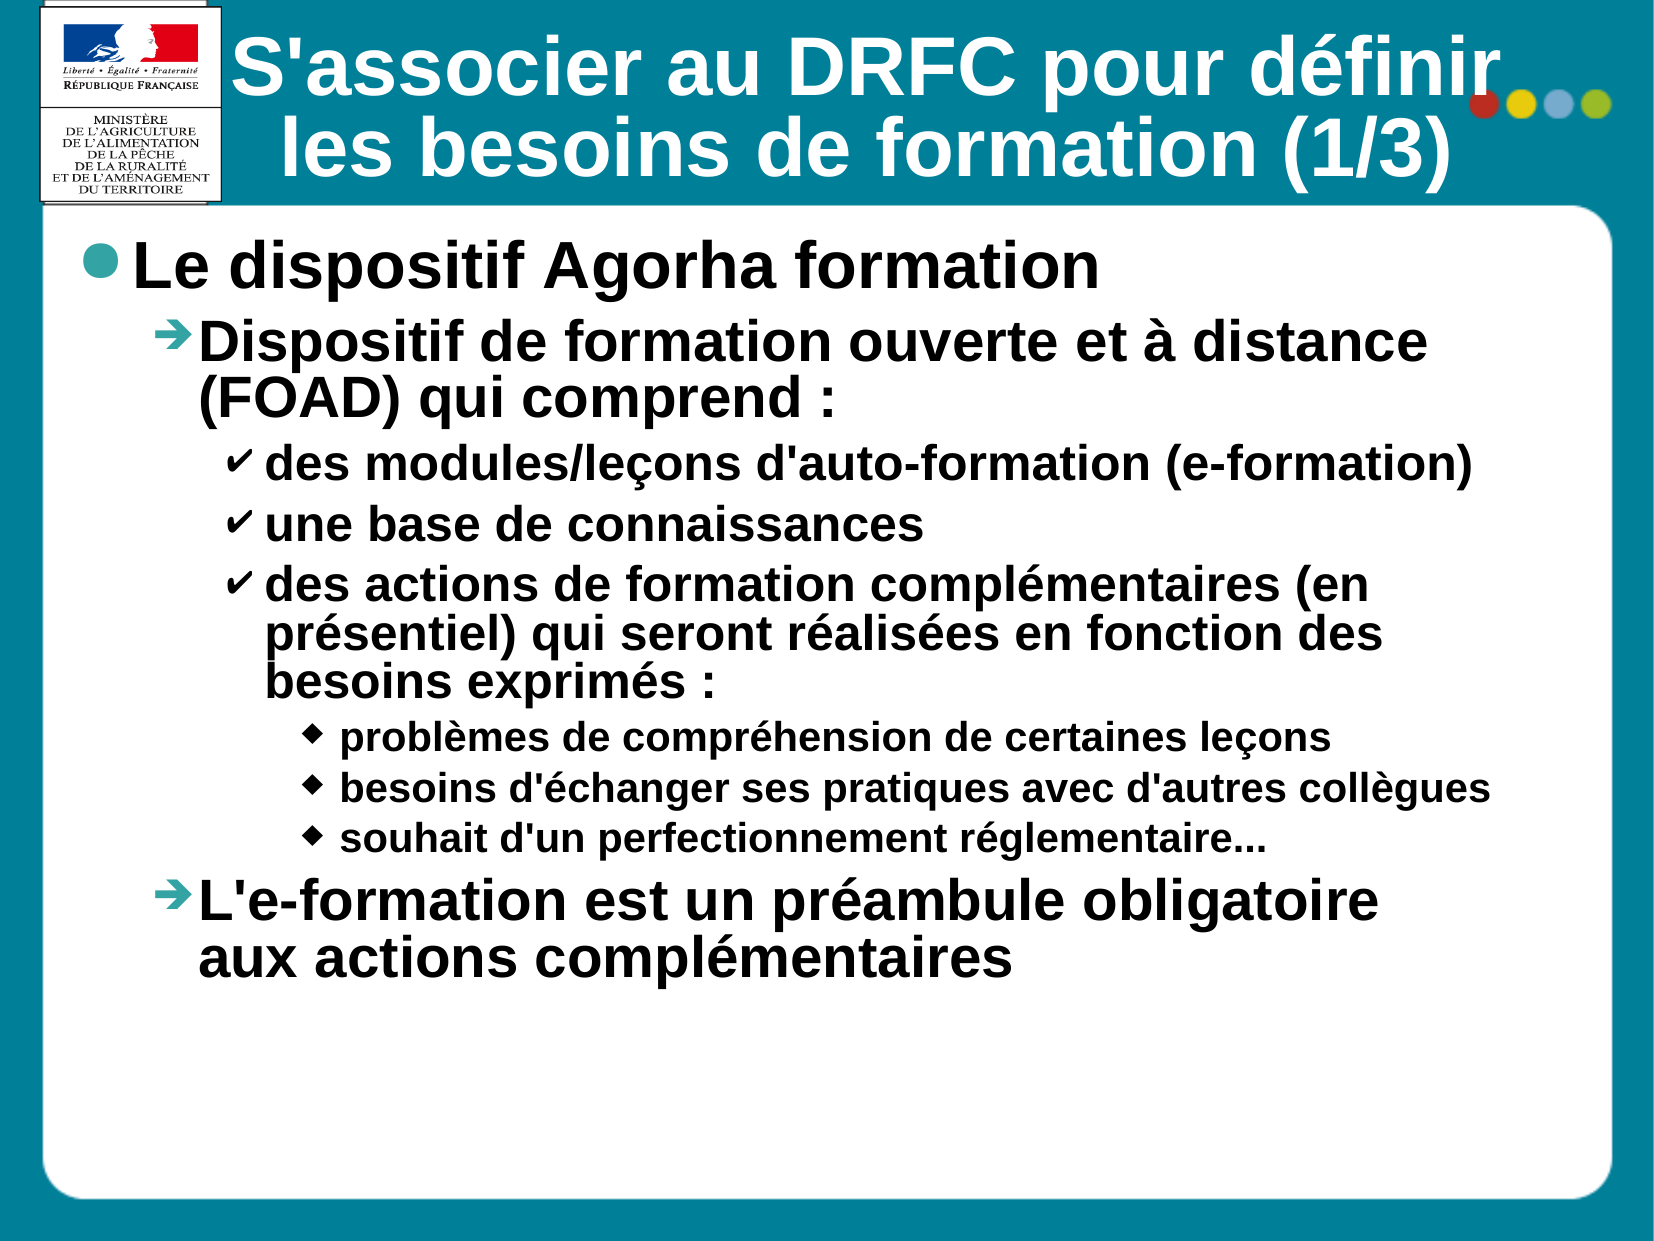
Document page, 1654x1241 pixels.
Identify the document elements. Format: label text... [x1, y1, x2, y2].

list Le dispositif Agorha formation Dispositif de formation ouverte et à distance (FOAD) qui comprend : des modules/leçons d'auto-formation (e-formation) une base de connaissances des actions de formation complémentaires (en présentiel) qui seront réalisées en fonction des besoins exprimés : problèmes de compréhension de certaines leçons besoins d'échanger ses pratiques avec d'autres collègues souhait d'un perfectionnement réglementaire... L'e-formation est un préambule obligatoire aux actions complémentaires [76, 236, 1583, 1118]
title S'associer au DRFC pour définir les besoins de formation (1/3) [180, 0, 1553, 234]
picture [0, 0, 1654, 1241]
